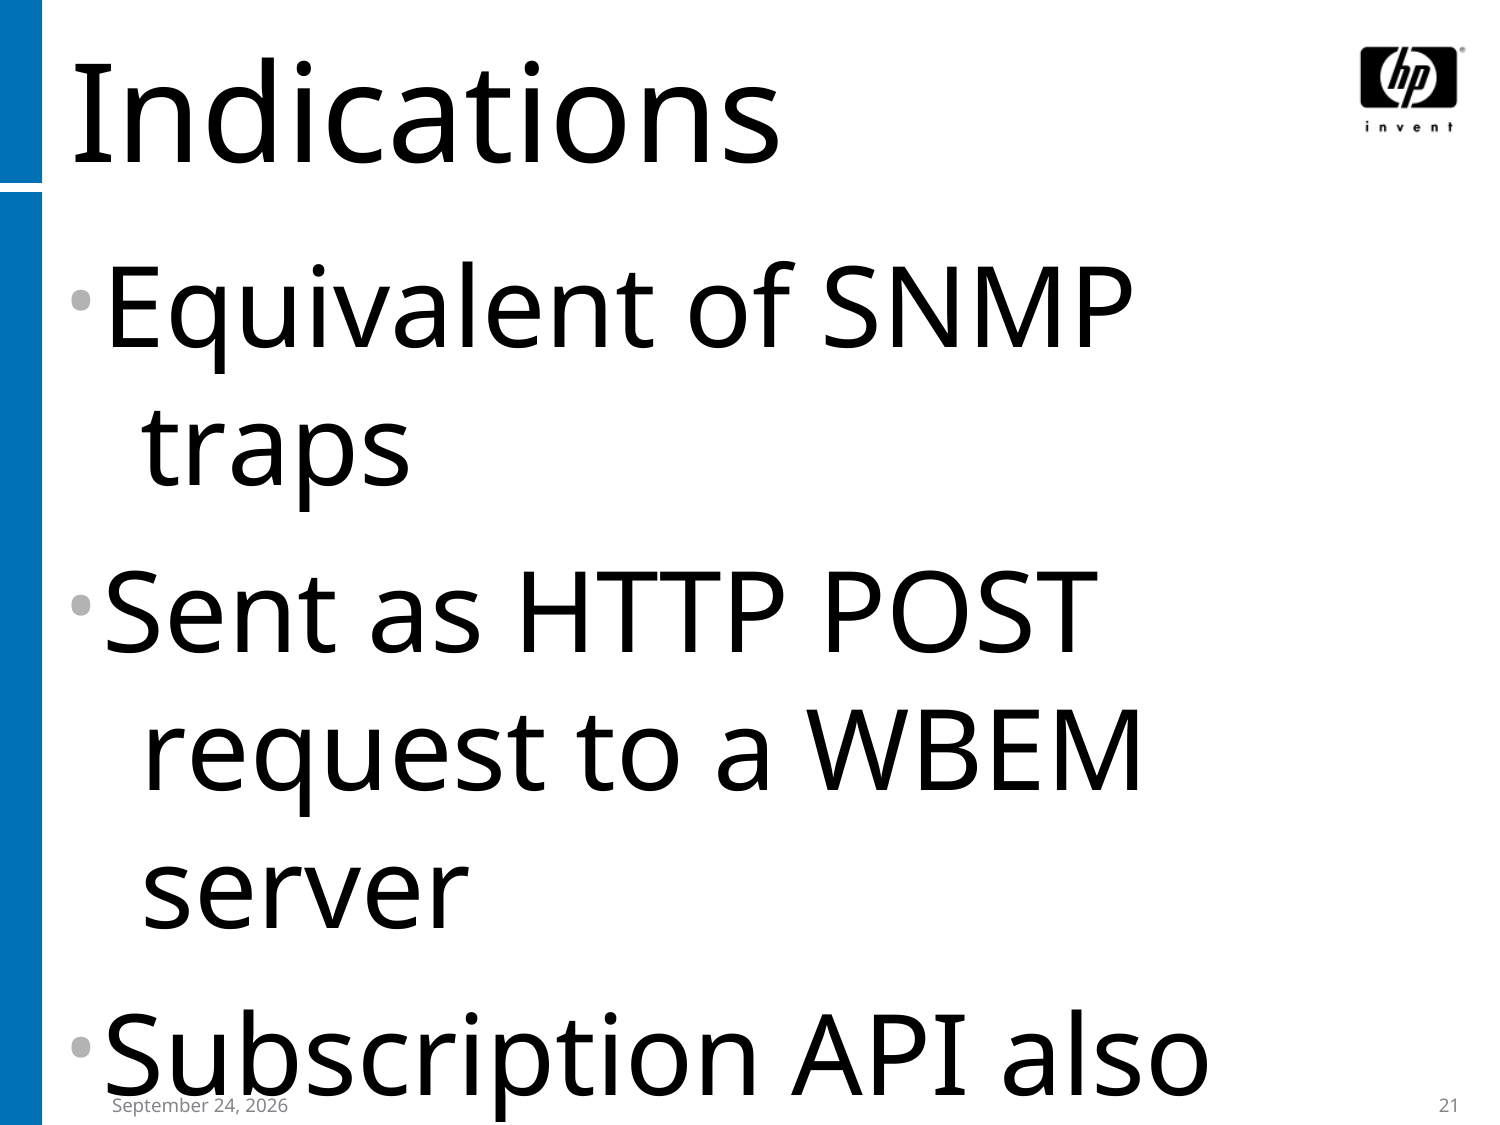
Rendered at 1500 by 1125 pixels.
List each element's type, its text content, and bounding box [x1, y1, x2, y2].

picture [1350, 37, 1472, 141]
title Indications [70, 18, 1322, 207]
list Equivalent of SNMP traps Sent as HTTP POST request to a WBEM server Subscription API also quite complicated [65, 237, 1423, 1063]
